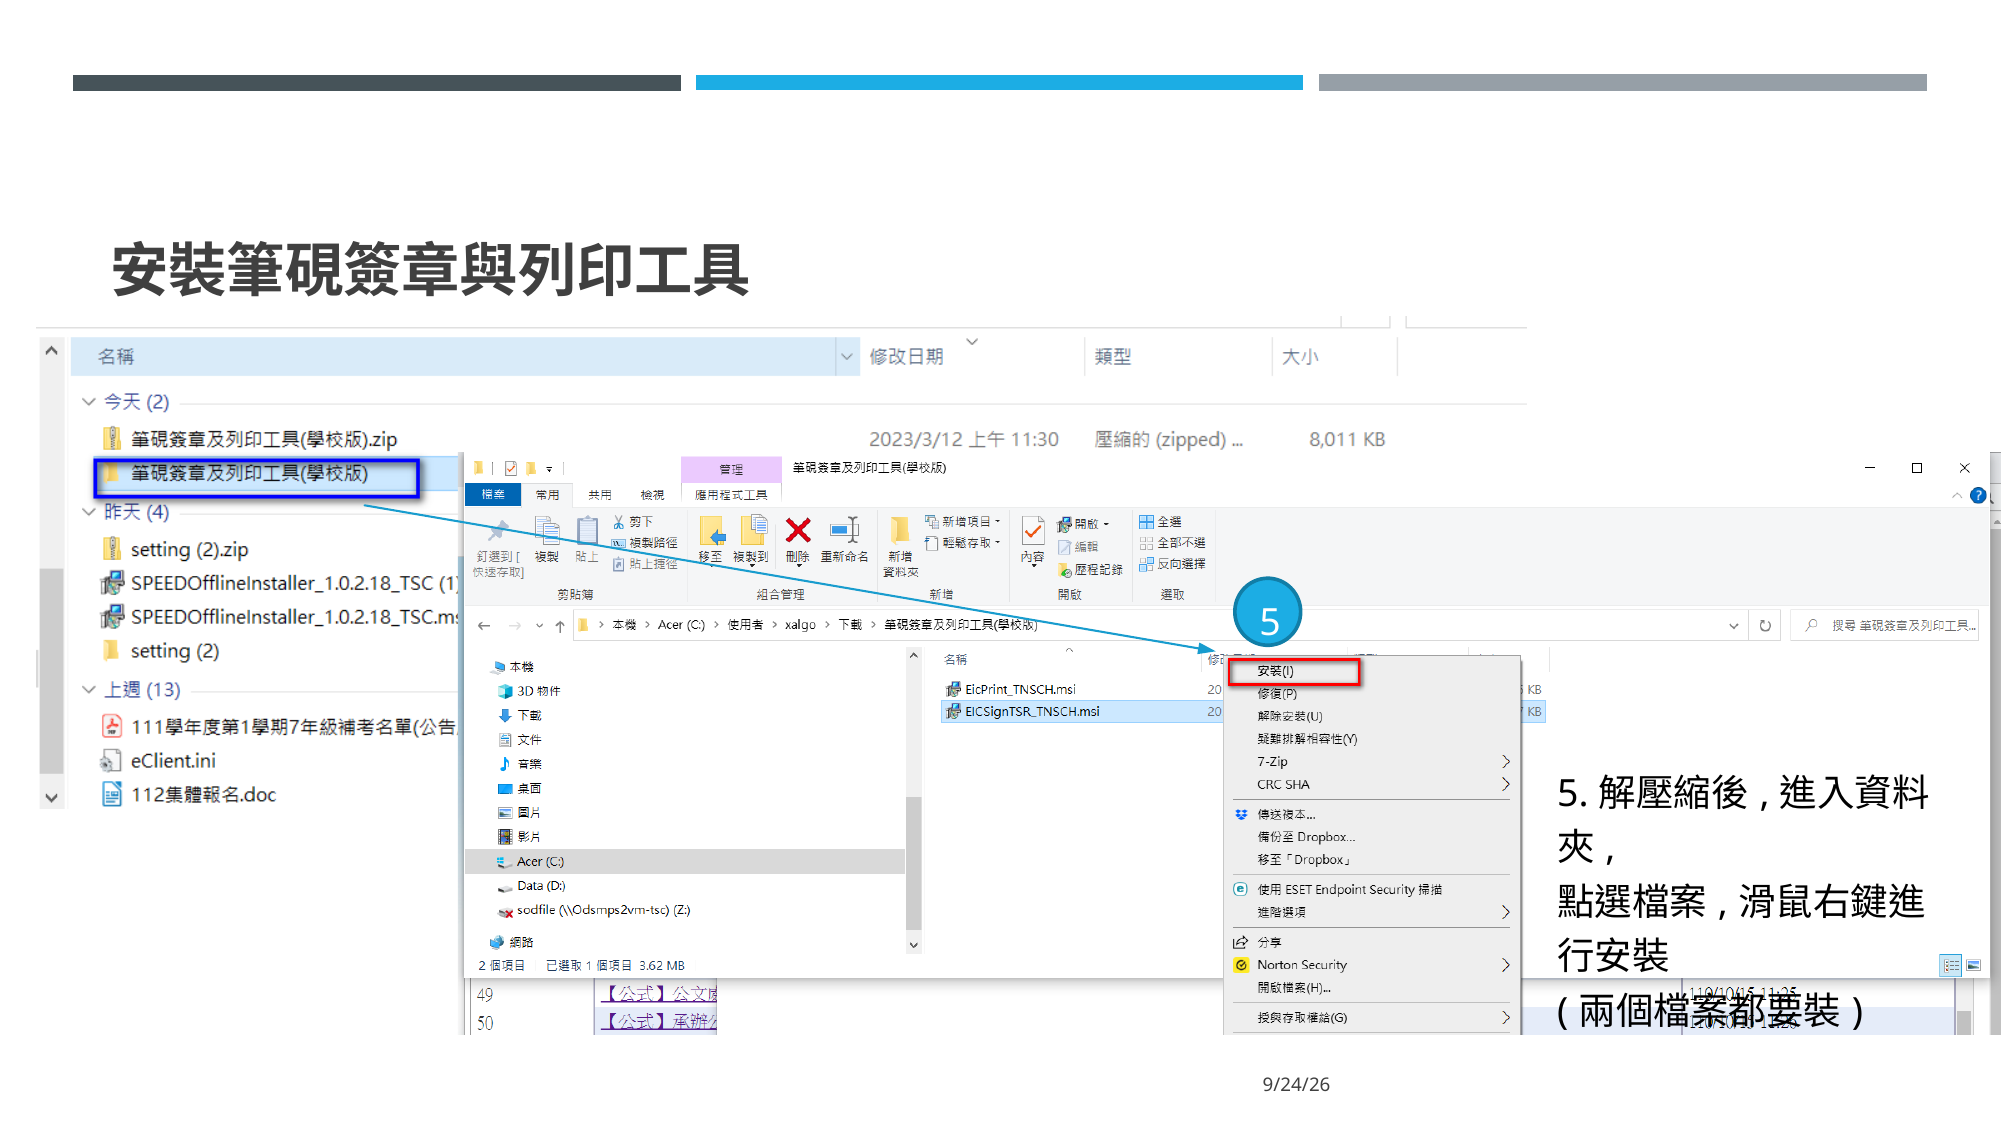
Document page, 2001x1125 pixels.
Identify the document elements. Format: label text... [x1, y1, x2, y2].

text_box 5.解壓縮後,進入資料夾, 點選檔案,滑鼠右鍵進行安裝 (兩個檔案都要裝) [1542, 755, 1953, 996]
picture [36, 316, 2000, 1035]
title 安裝筆硯簽章與列印工具 [95, 115, 1905, 311]
text_box 5 [1234, 578, 1301, 646]
text_box 2023/3/14 [1247, 1053, 1715, 1114]
